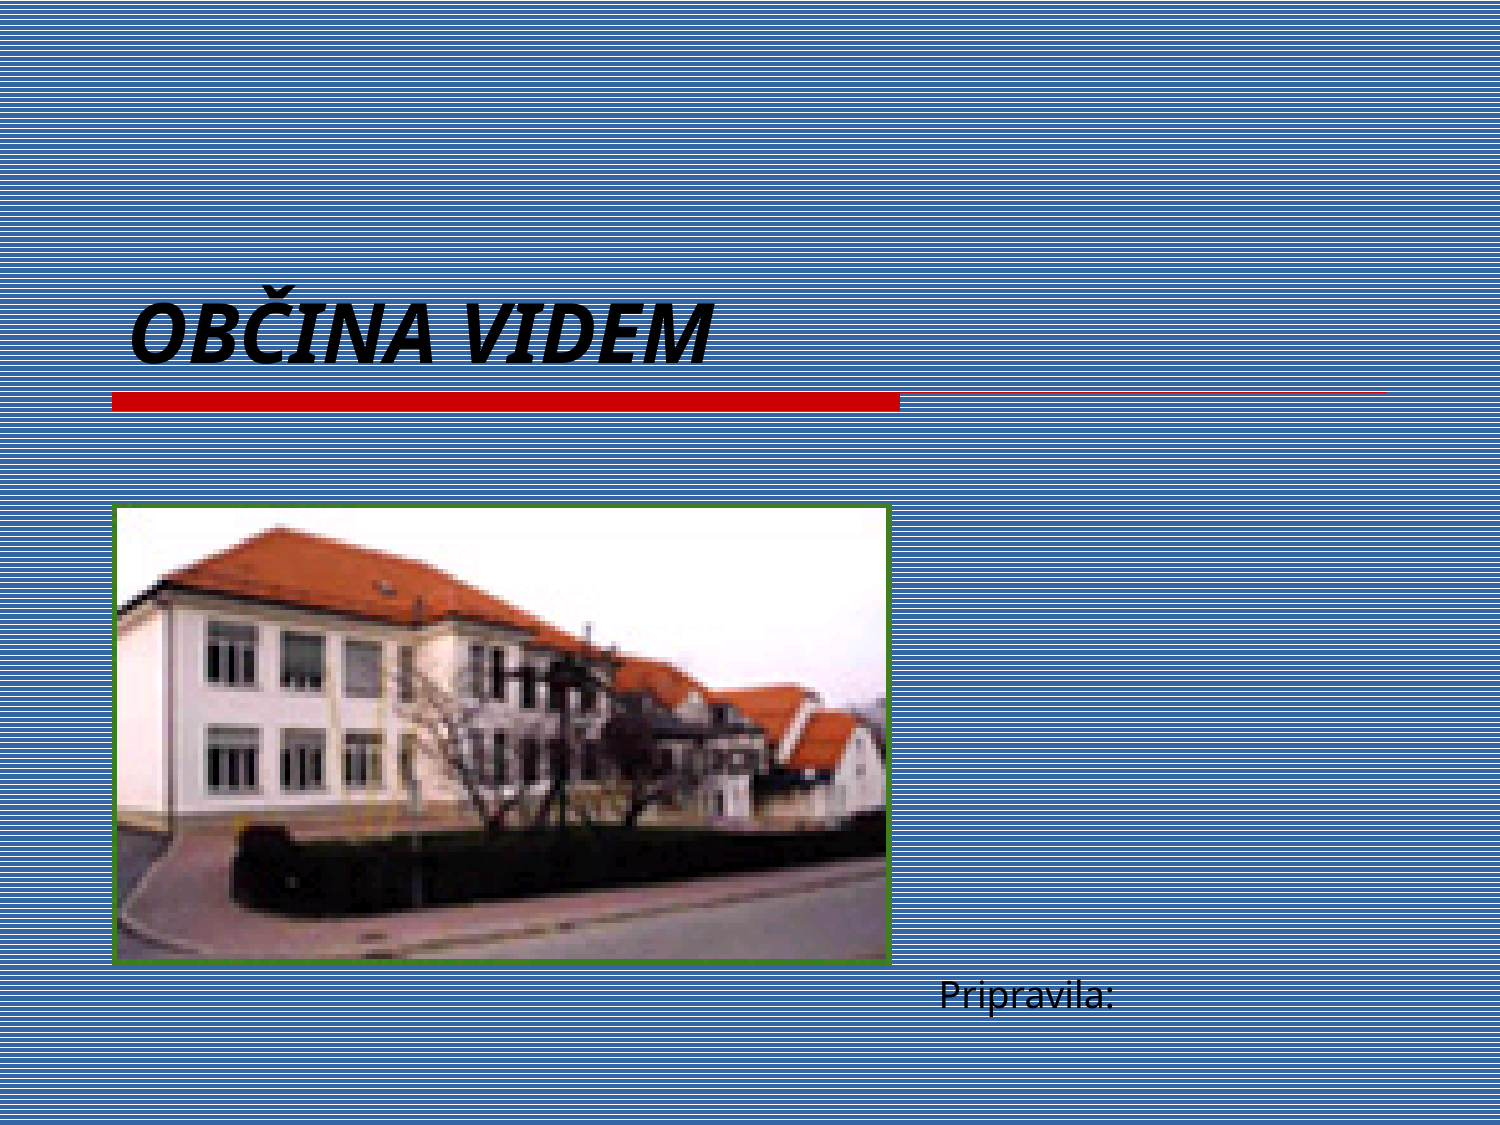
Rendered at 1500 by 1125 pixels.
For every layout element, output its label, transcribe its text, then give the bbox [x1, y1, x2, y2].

picture [112, 503, 892, 966]
text_box Pripravila: [923, 964, 1130, 1024]
title OBČINA VIDEM [112, 162, 1388, 388]
